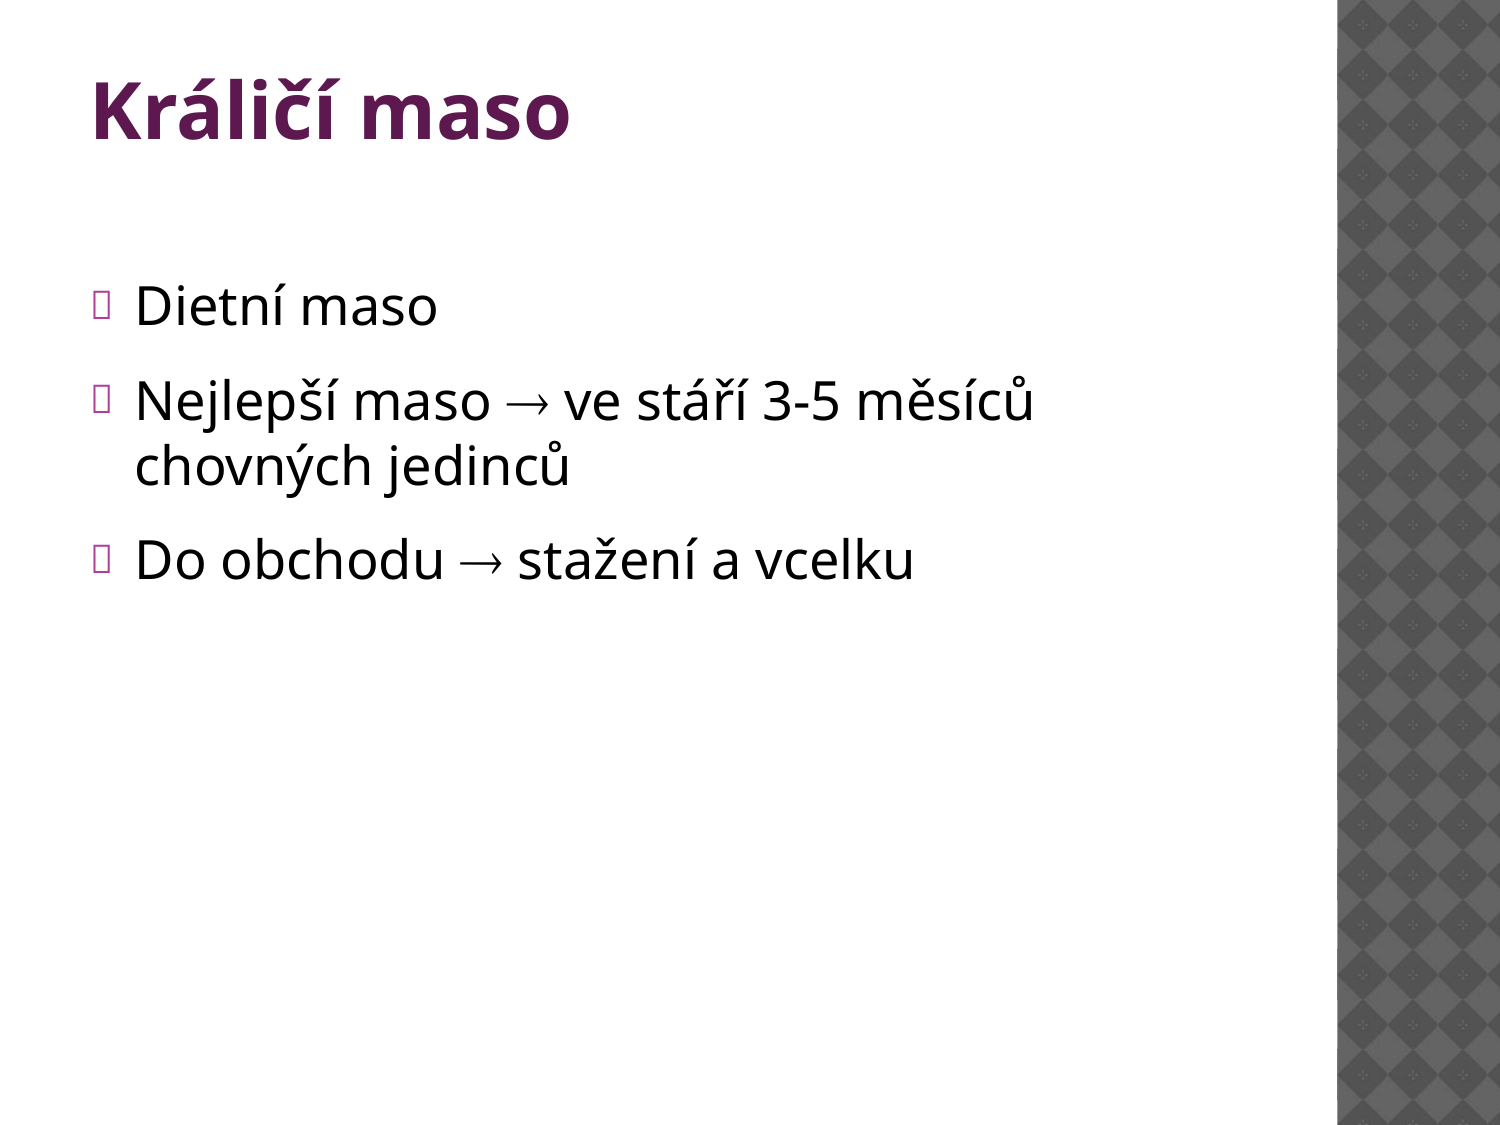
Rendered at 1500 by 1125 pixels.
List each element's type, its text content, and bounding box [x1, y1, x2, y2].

picture [1337, 0, 1500, 1125]
title Králičí maso [75, 52, 1263, 240]
list Dietní maso Nejlepší maso  ve stáří 3-5 měsíců chovných jedinců Do obchodu  stažení a vcelku [75, 264, 1263, 1059]
